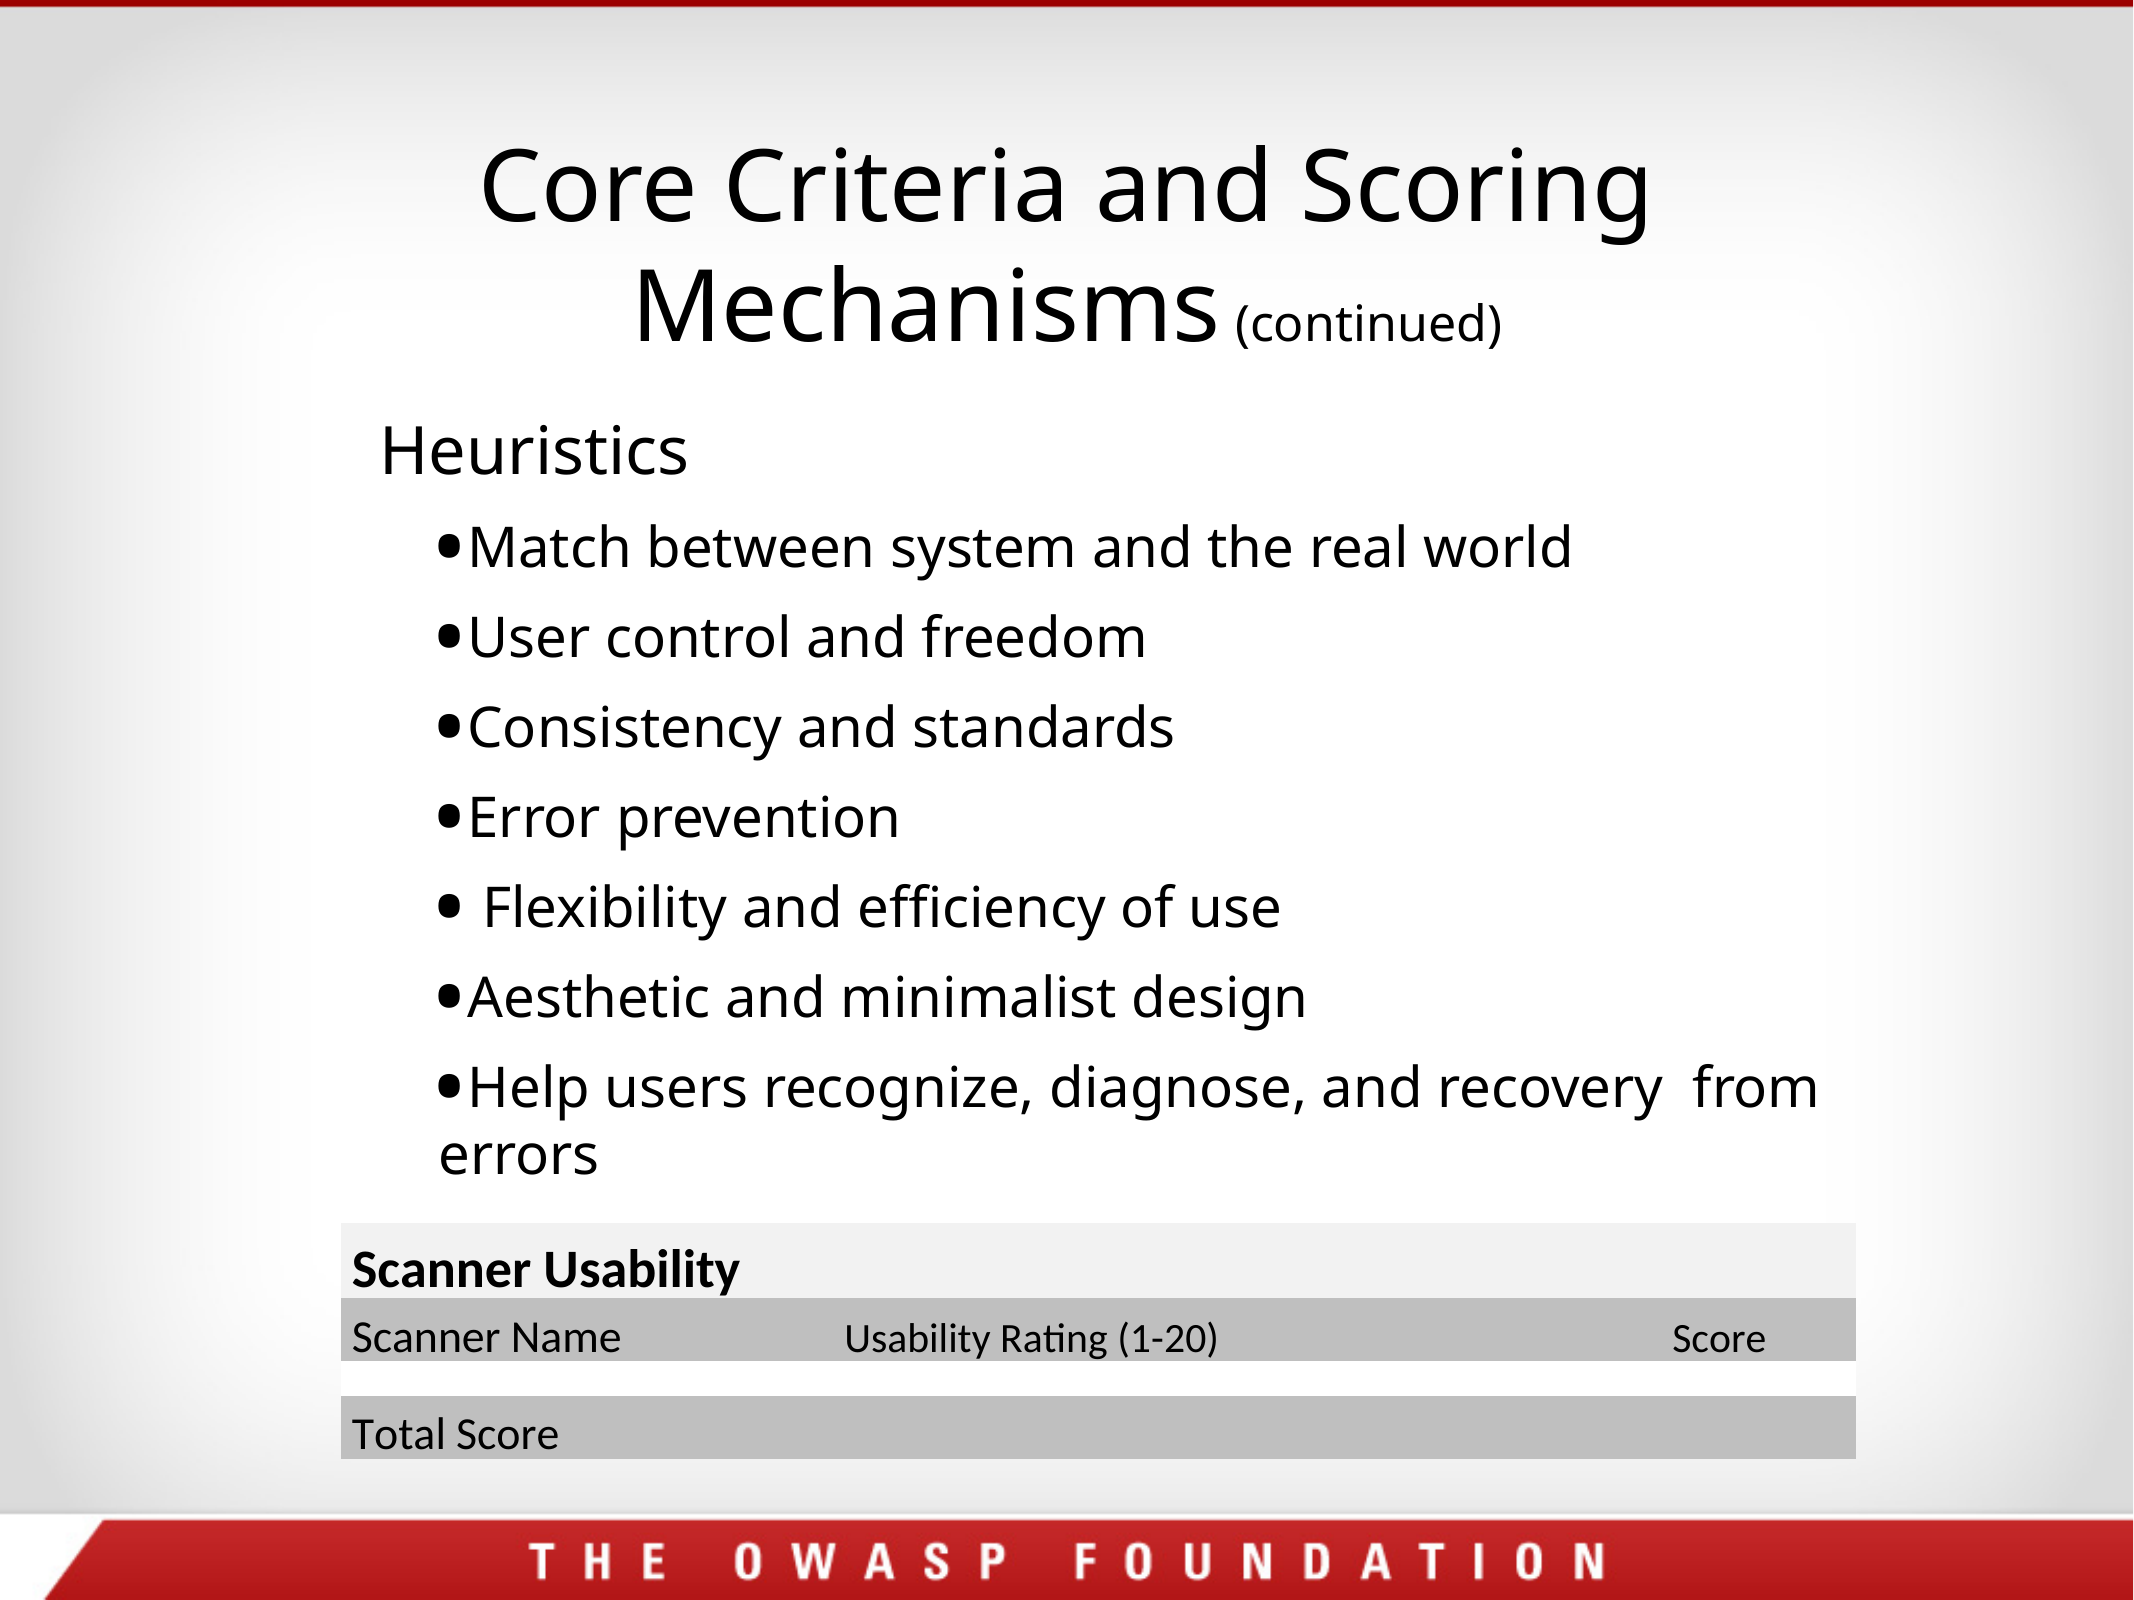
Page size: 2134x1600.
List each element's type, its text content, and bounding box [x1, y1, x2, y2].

table_cell [1661, 1361, 1856, 1396]
list Heuristics Match between system and the real world User control and freedom Consistency and standards Error prevention Flexibility and efficiency of use Aesthetic and minimalist design Help users recognize, diagnose, and recovery from errors [233, 450, 1951, 1506]
table_header Scanner Usability [341, 1223, 1856, 1298]
table_cell Usability Rating (1-20) [833, 1298, 1661, 1361]
table_cell [341, 1361, 833, 1396]
picture [0, 0, 2134, 1600]
title Core Criteria and Scoring Mechanisms (continued) [208, 22, 1925, 461]
table_cell [833, 1361, 1661, 1396]
table_cell [1661, 1396, 1856, 1459]
table_cell Scanner Name [341, 1298, 833, 1361]
table_cell Score [1661, 1298, 1856, 1361]
table_cell Total Score [341, 1396, 1661, 1459]
